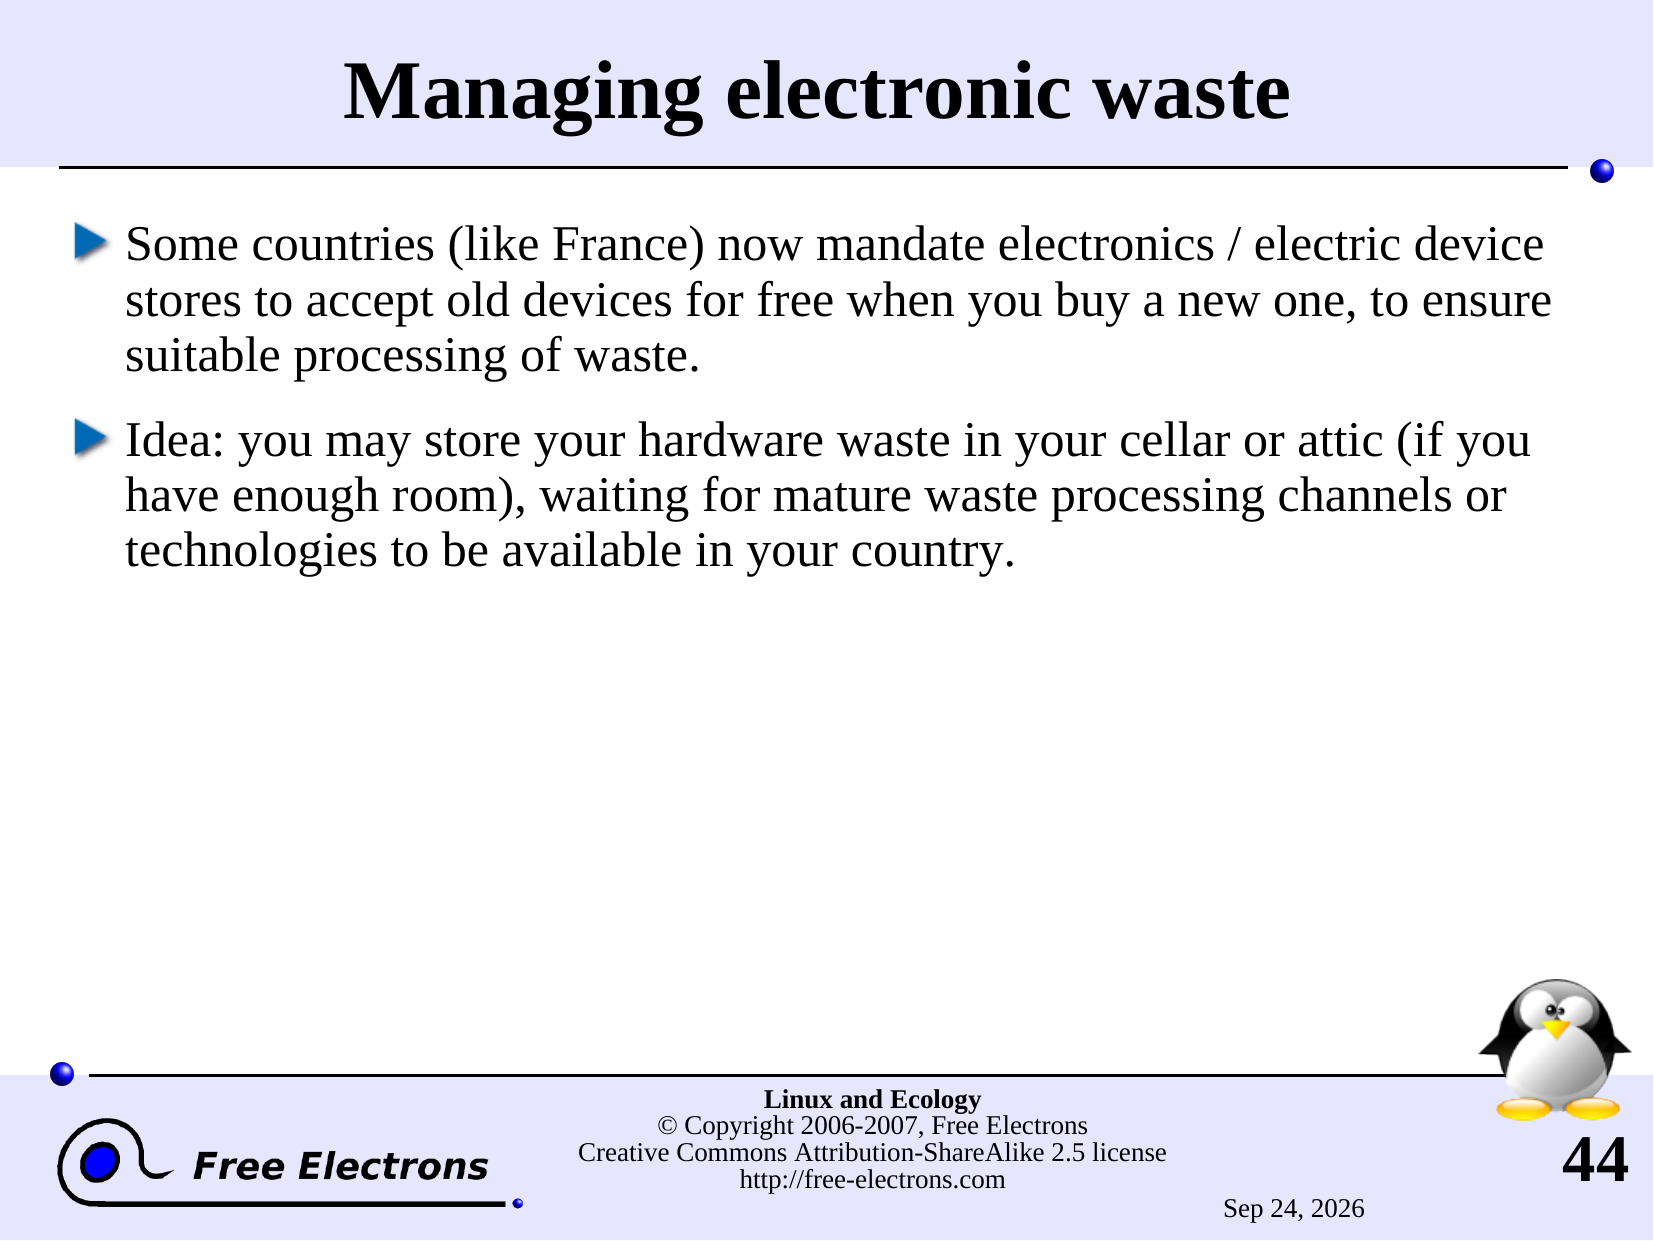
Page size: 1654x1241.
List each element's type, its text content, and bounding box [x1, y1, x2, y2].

picture [1476, 979, 1634, 1121]
list Some countries (like France) now mandate electronics / electric device stores to accept old devices for free when you buy a new one, to ensure suitable processing of waste. Idea: you may store your hardware waste in your cellar or attic (if you have enough room), waiting for mature waste processing channels or technologies to be available in your country. [54, 216, 1574, 1066]
title Managing electronic waste [33, 29, 1604, 153]
picture [50, 1107, 527, 1216]
